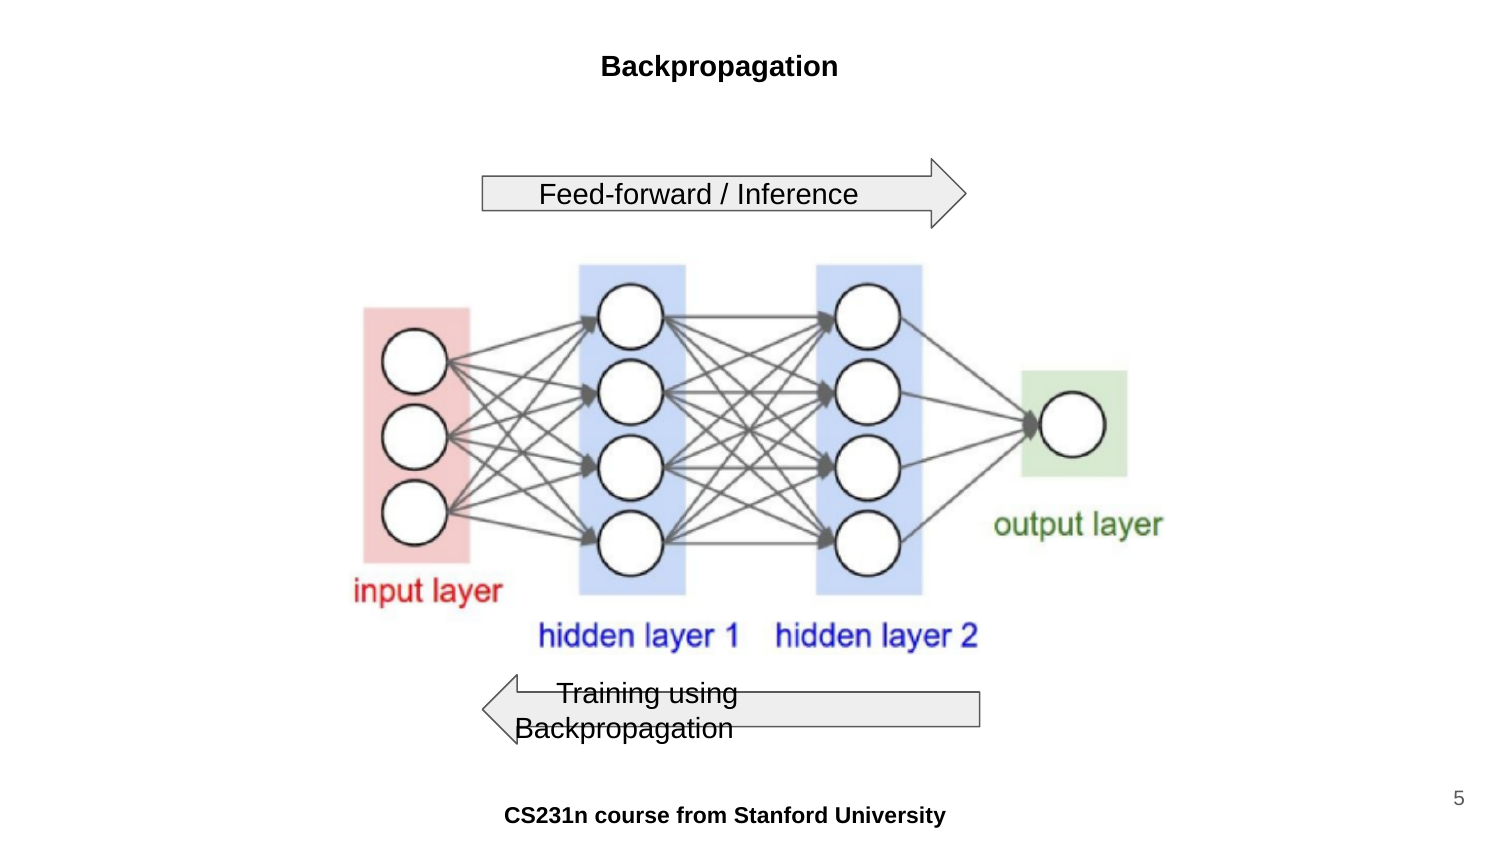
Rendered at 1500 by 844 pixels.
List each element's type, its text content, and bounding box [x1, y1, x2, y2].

picture [349, 252, 1166, 655]
text_box Feed-forward / Inference [482, 158, 967, 229]
text_box CS231n course from Stanford University [489, 785, 981, 844]
slide_number <number> [1389, 764, 1480, 830]
text_box Training using Backpropagation [482, 674, 980, 745]
text_box Backpropagation [585, 32, 898, 102]
